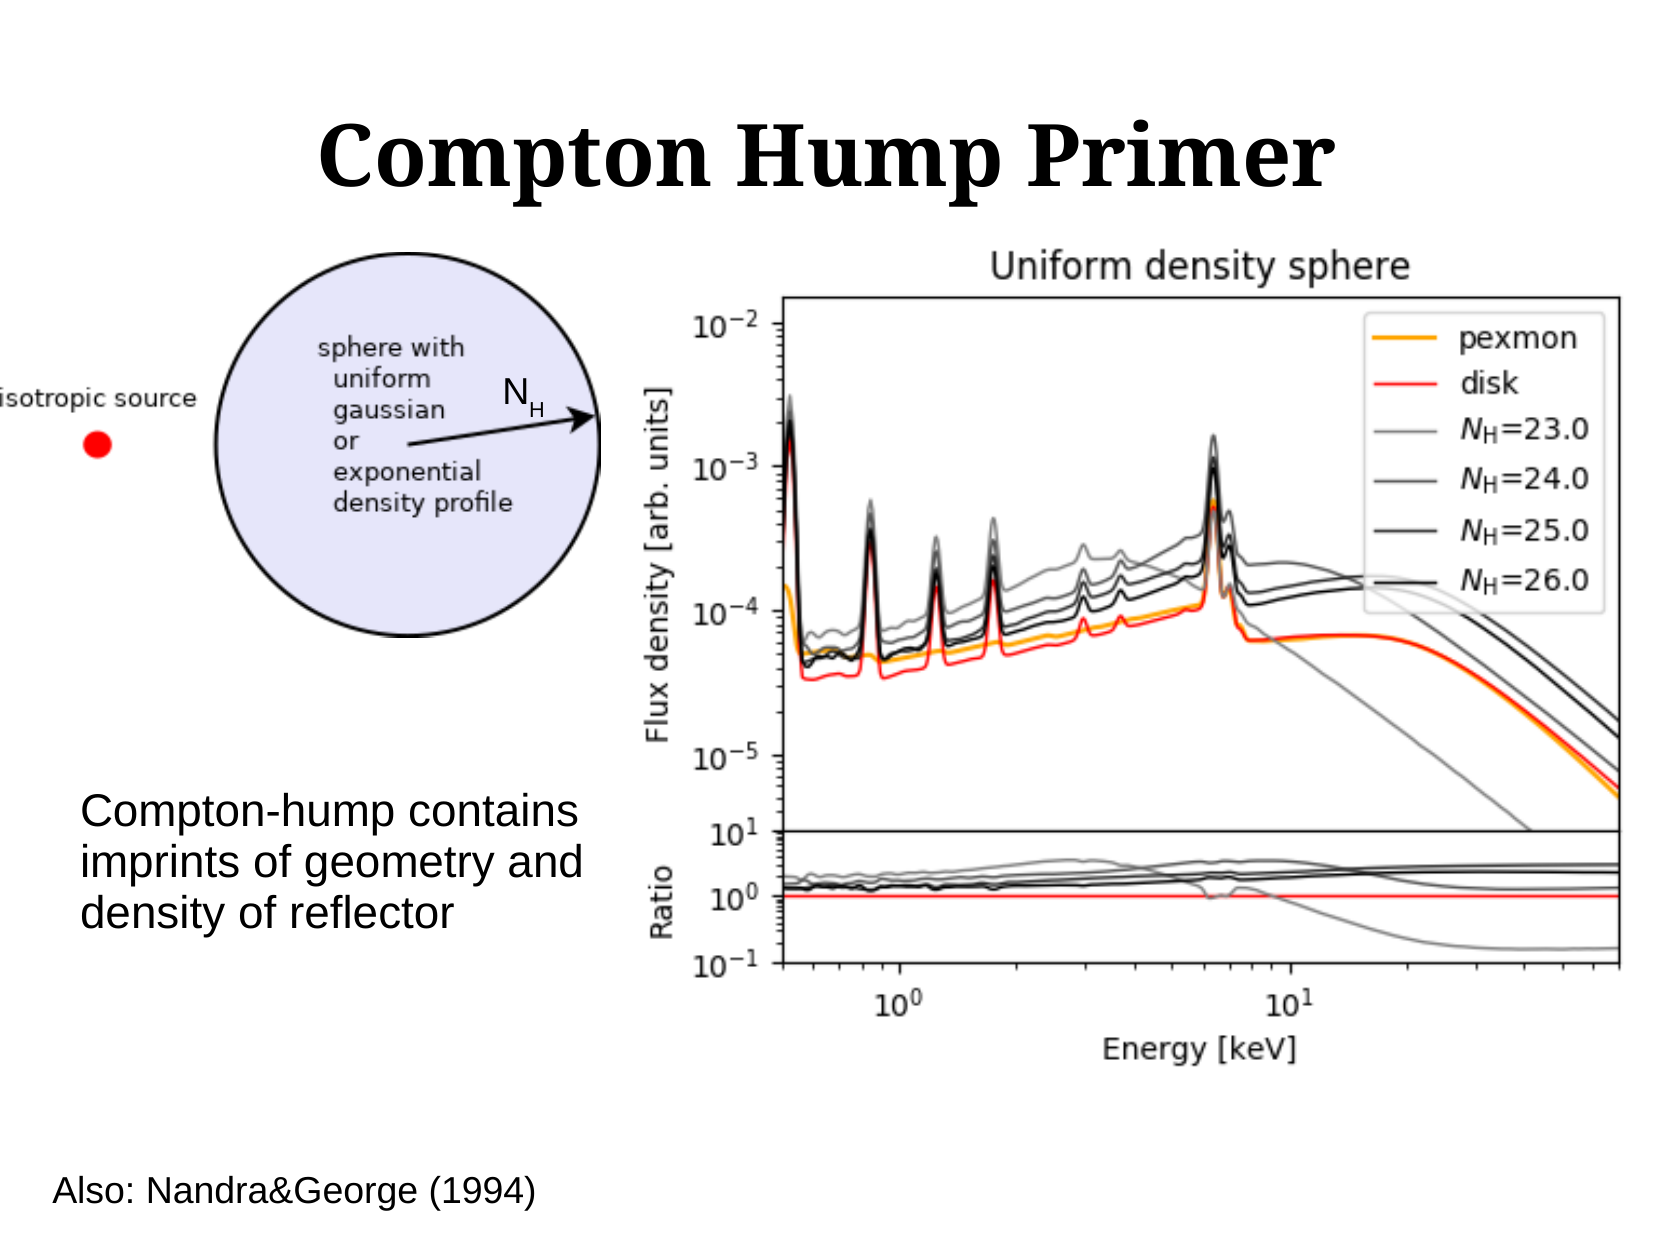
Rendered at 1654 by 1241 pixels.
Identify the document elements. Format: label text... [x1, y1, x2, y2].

text_box Compton-hump contains imprints of geometry and density of reflector [65, 777, 626, 998]
text_box Also: Nandra&George (1994) [37, 1162, 601, 1229]
picture [0, 252, 601, 638]
title Compton Hump Primer [82, 49, 1571, 257]
picture [625, 228, 1647, 1088]
text_box NH [487, 363, 563, 429]
